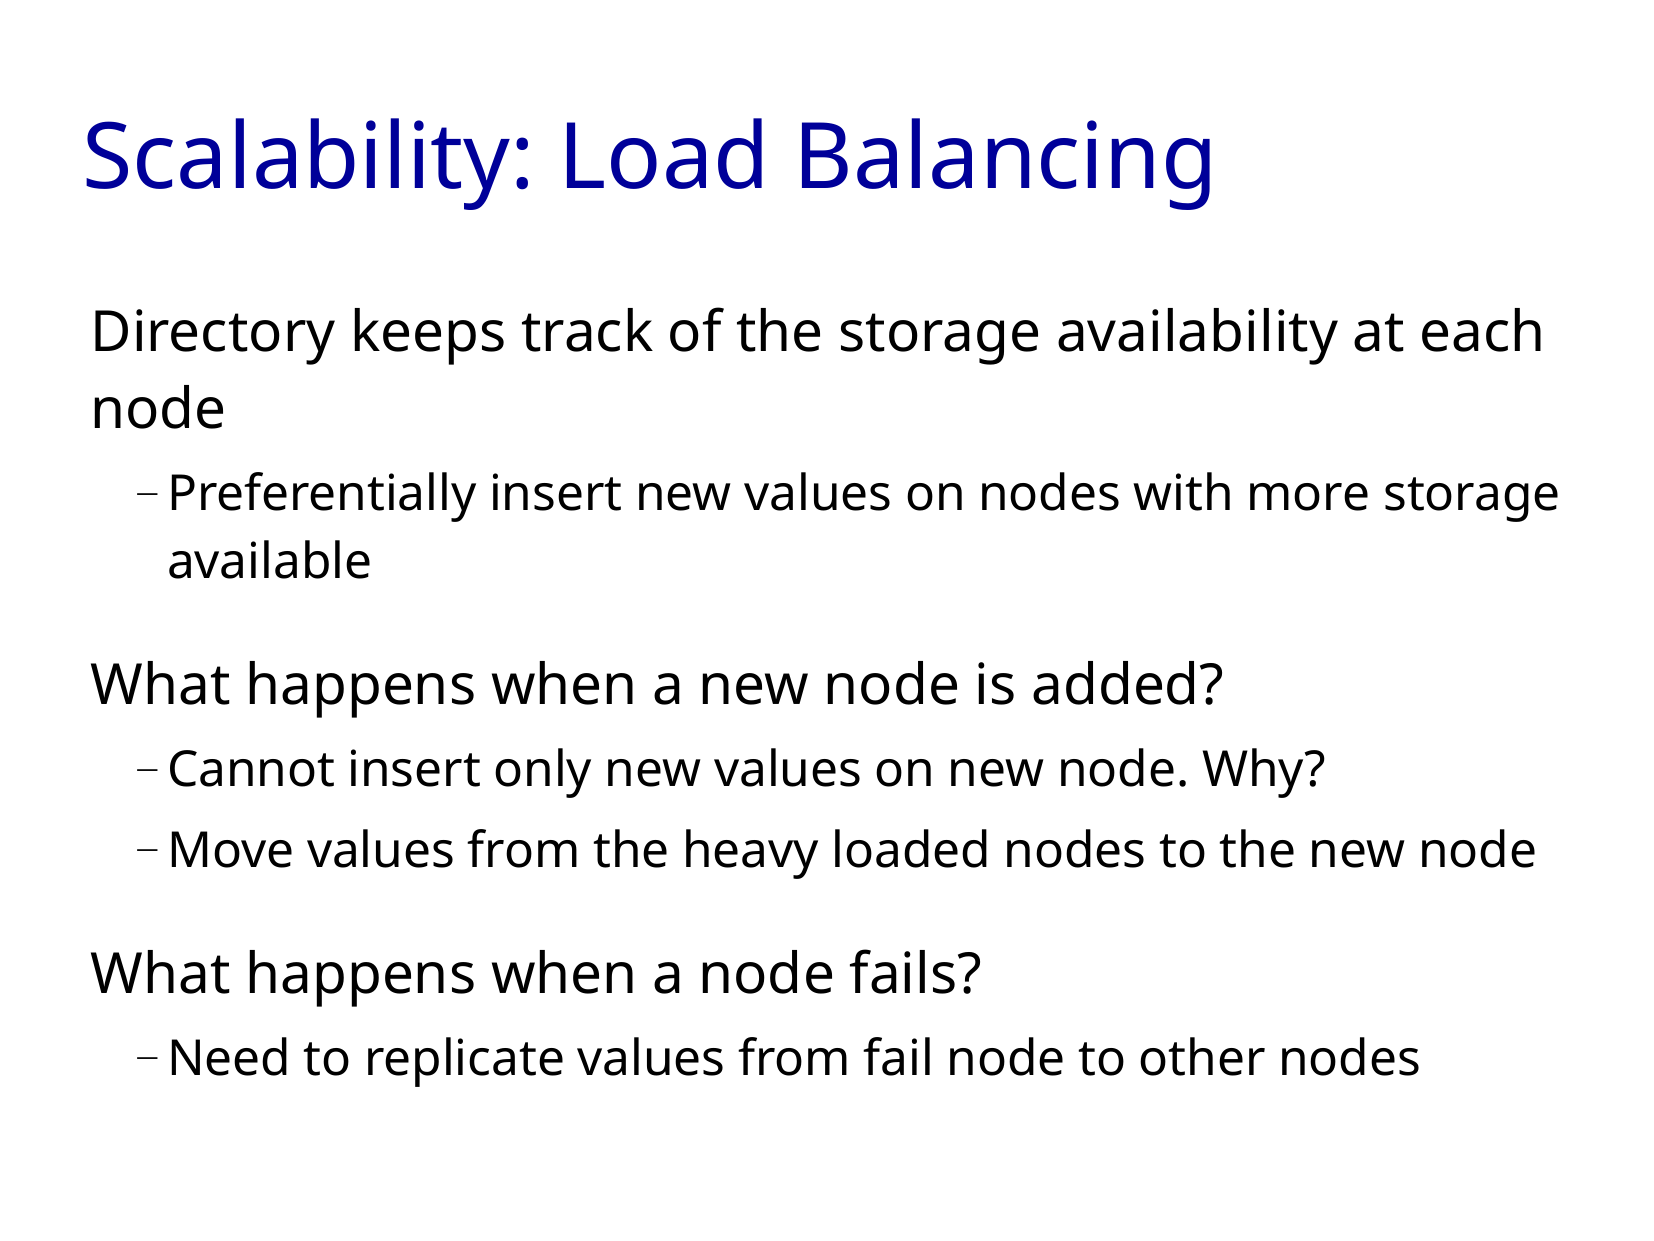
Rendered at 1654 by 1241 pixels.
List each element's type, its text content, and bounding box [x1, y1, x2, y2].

list Directory keeps track of the storage availability at each node Preferentially insert new values on nodes with more storage available What happens when a new node is added? Cannot insert only new values on new node. Why? Move values from the heavy loaded nodes to the new node What happens when a node fails? Need to replicate values from fail node to other nodes [60, 290, 1571, 1096]
title Scalability: Load Balancing [82, 49, 1571, 257]
